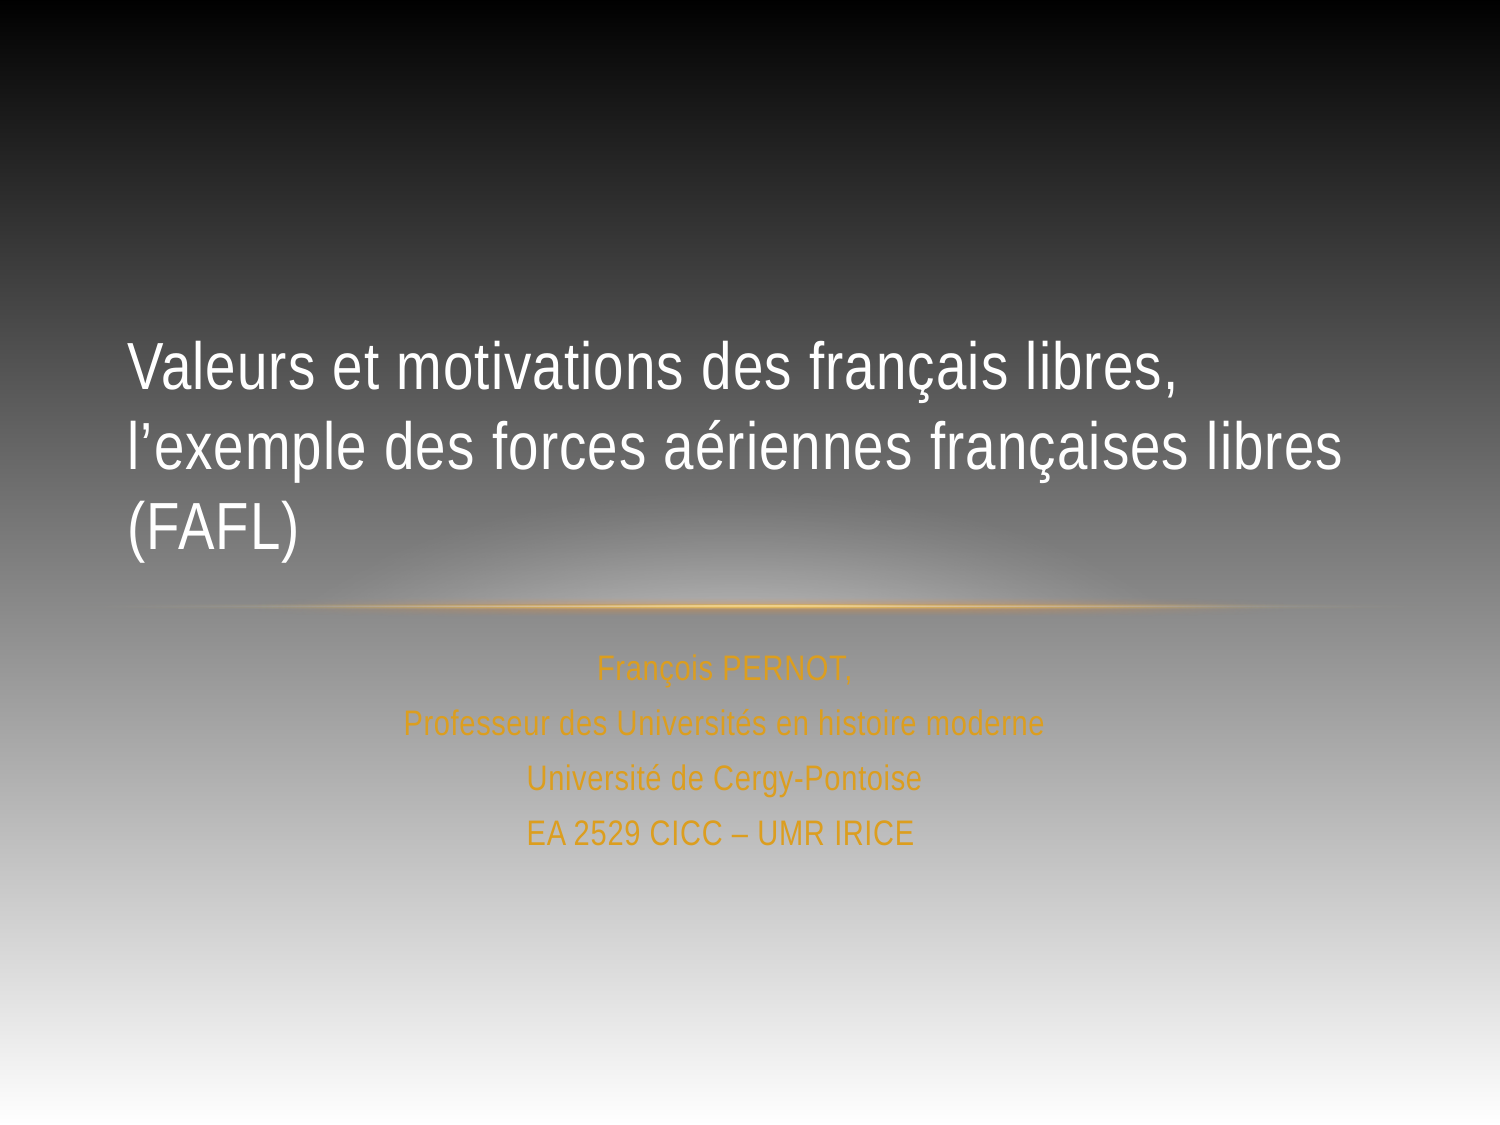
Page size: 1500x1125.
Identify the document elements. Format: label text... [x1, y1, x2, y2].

picture [0, 0, 1500, 750]
title Valeurs et motivations des français libres, l’exemple des forces aériennes françaises libres (FAFL) [112, 329, 1388, 571]
subtitle François PERNOT, Professeur des Universités en histoire moderne Université de Cergy-Pontoise EA 2529 CICC – UMR IRICE [200, 637, 1250, 925]
